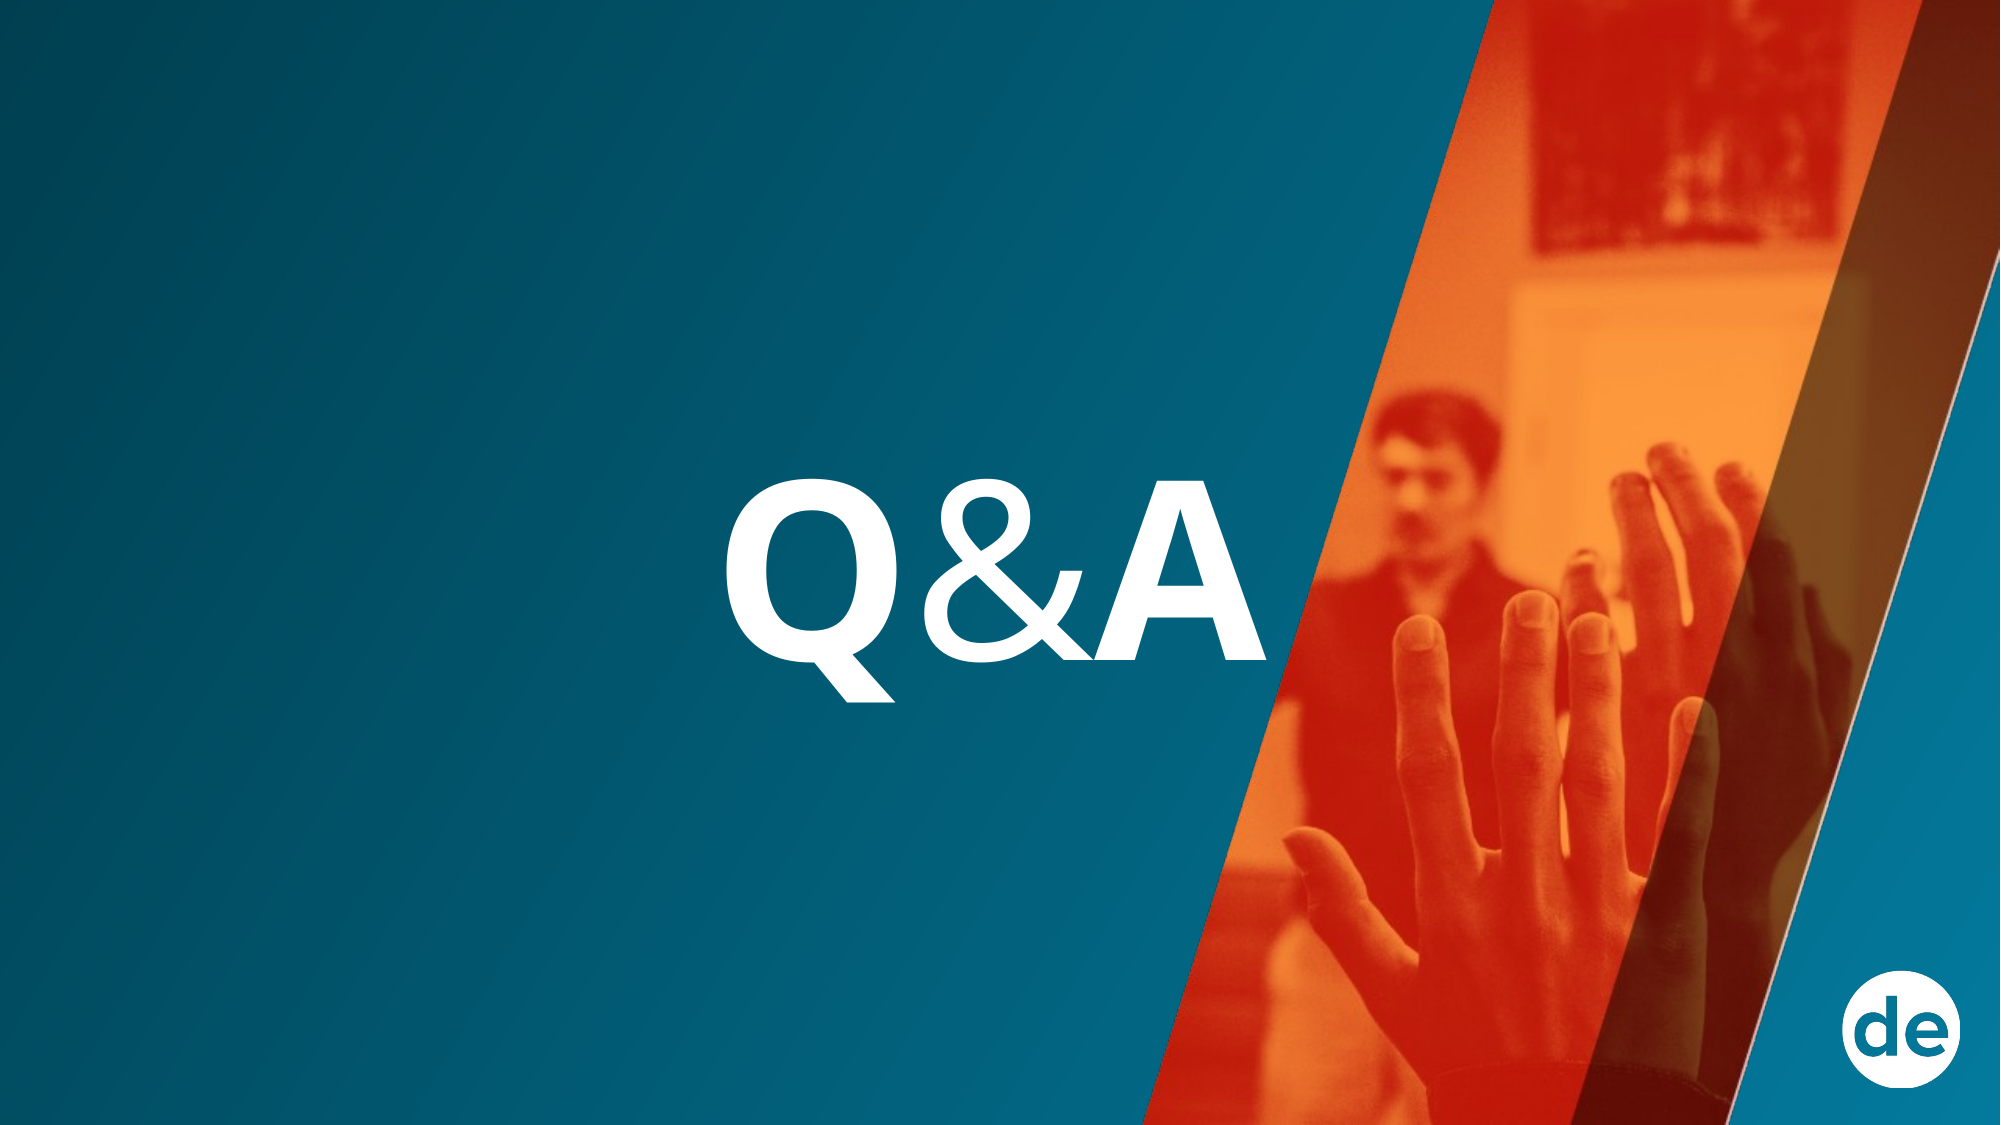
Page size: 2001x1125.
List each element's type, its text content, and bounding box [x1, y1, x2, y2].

picture [1843, 971, 1959, 1087]
picture [1142, 0, 2000, 1125]
text_box Q&A [698, 403, 1302, 719]
